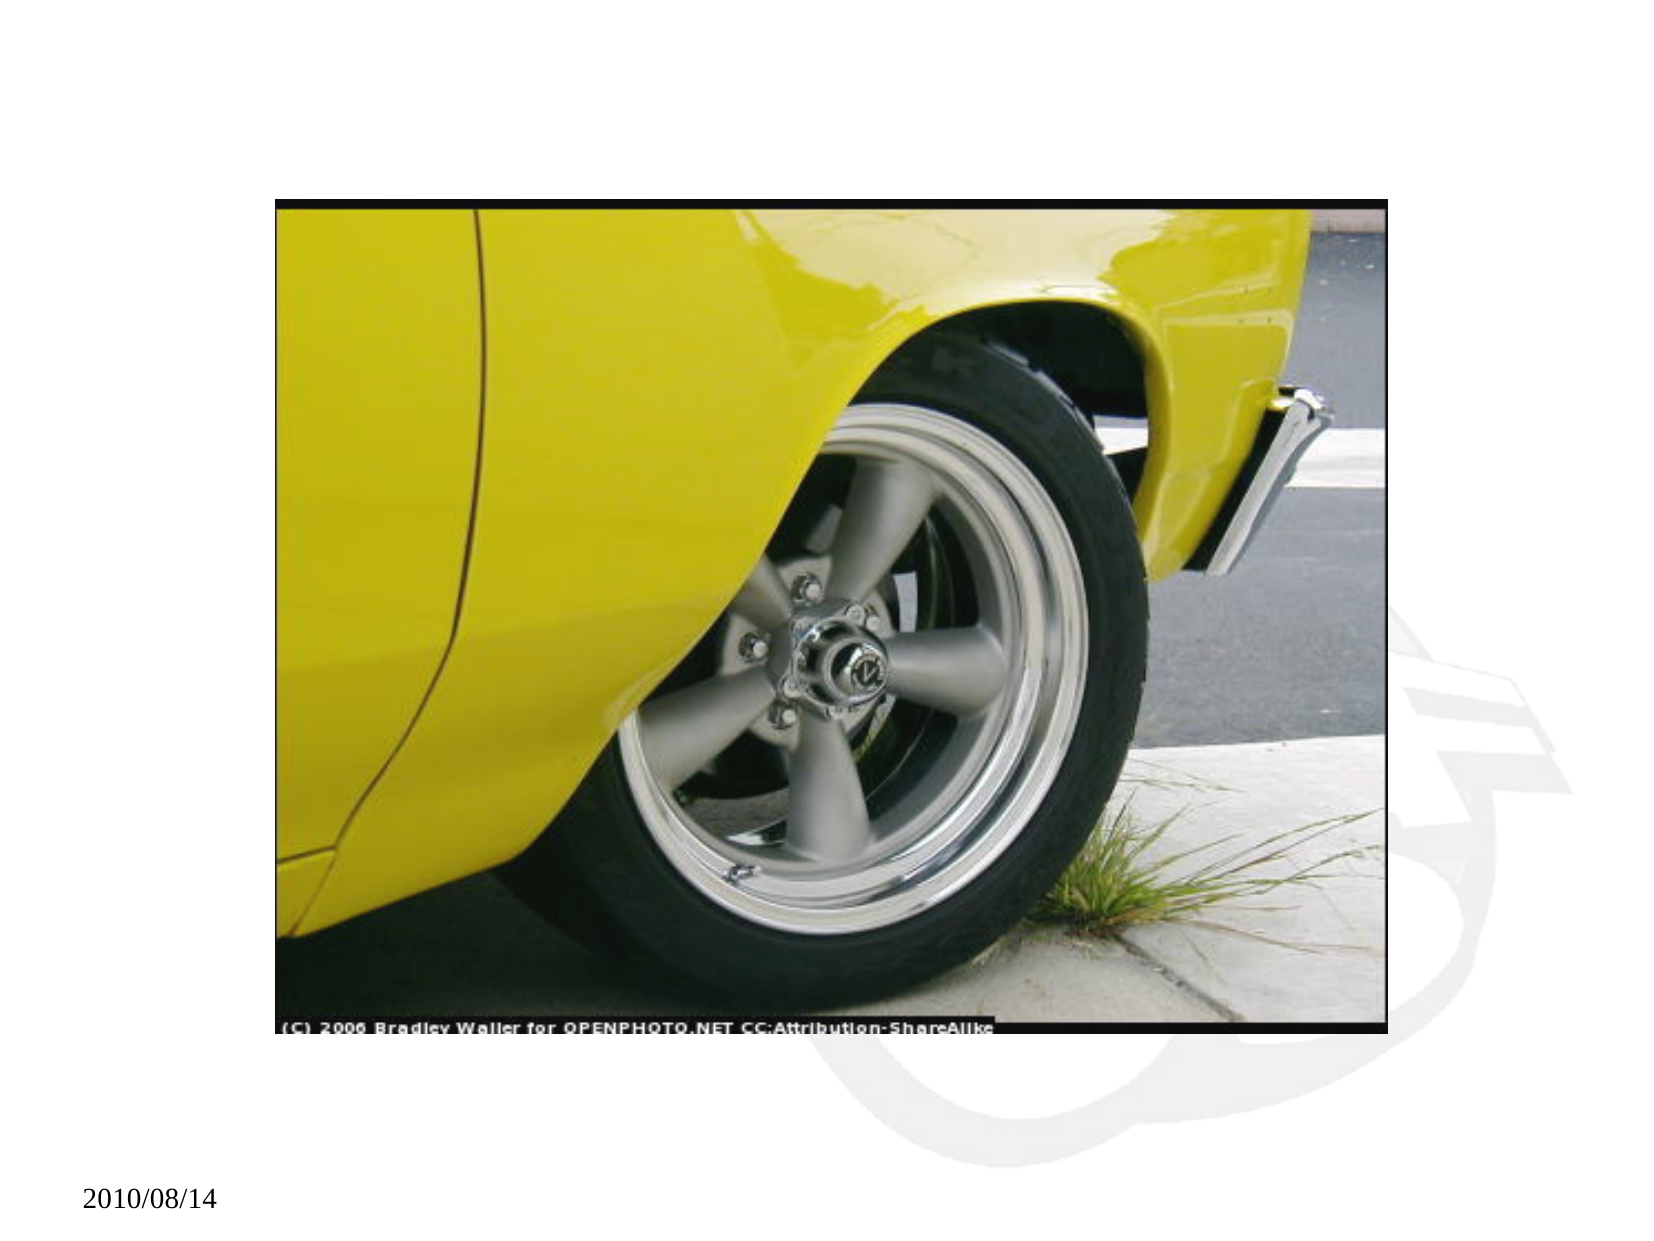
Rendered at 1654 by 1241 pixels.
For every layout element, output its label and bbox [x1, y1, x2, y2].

picture [275, 199, 1577, 1170]
